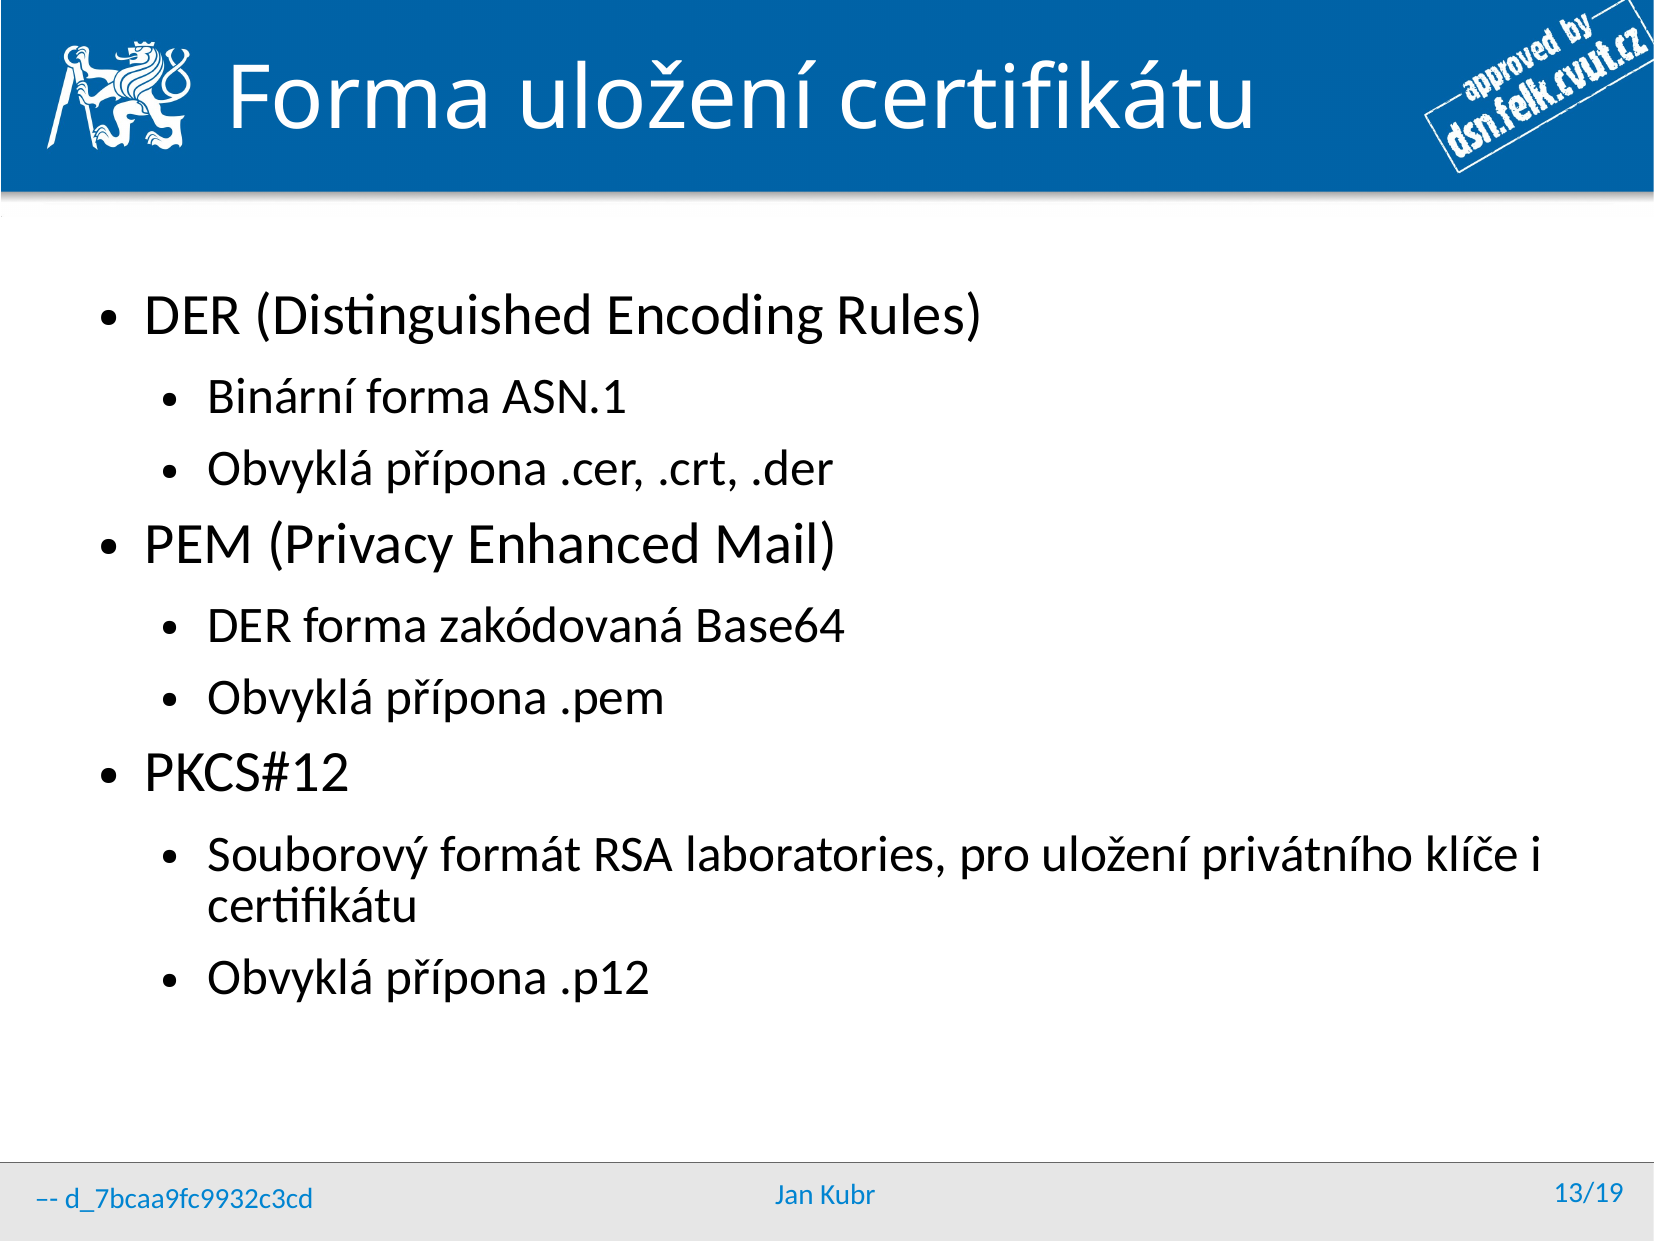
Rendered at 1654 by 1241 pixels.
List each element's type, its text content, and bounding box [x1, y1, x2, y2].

list DER (Distinguished Encoding Rules) Binární forma ASN.1 Obvyklá přípona .cer, .crt, .der PEM (Privacy Enhanced Mail) DER forma zakódovaná Base64 Obvyklá přípona .pem PKCS#12 Souborový formát RSA laboratories, pro uložení privátního klíče i certifikátu Obvyklá přípona .p12 [82, 290, 1571, 1010]
picture [1, 0, 1654, 217]
title Forma uložení certifikátu [225, 0, 1426, 188]
